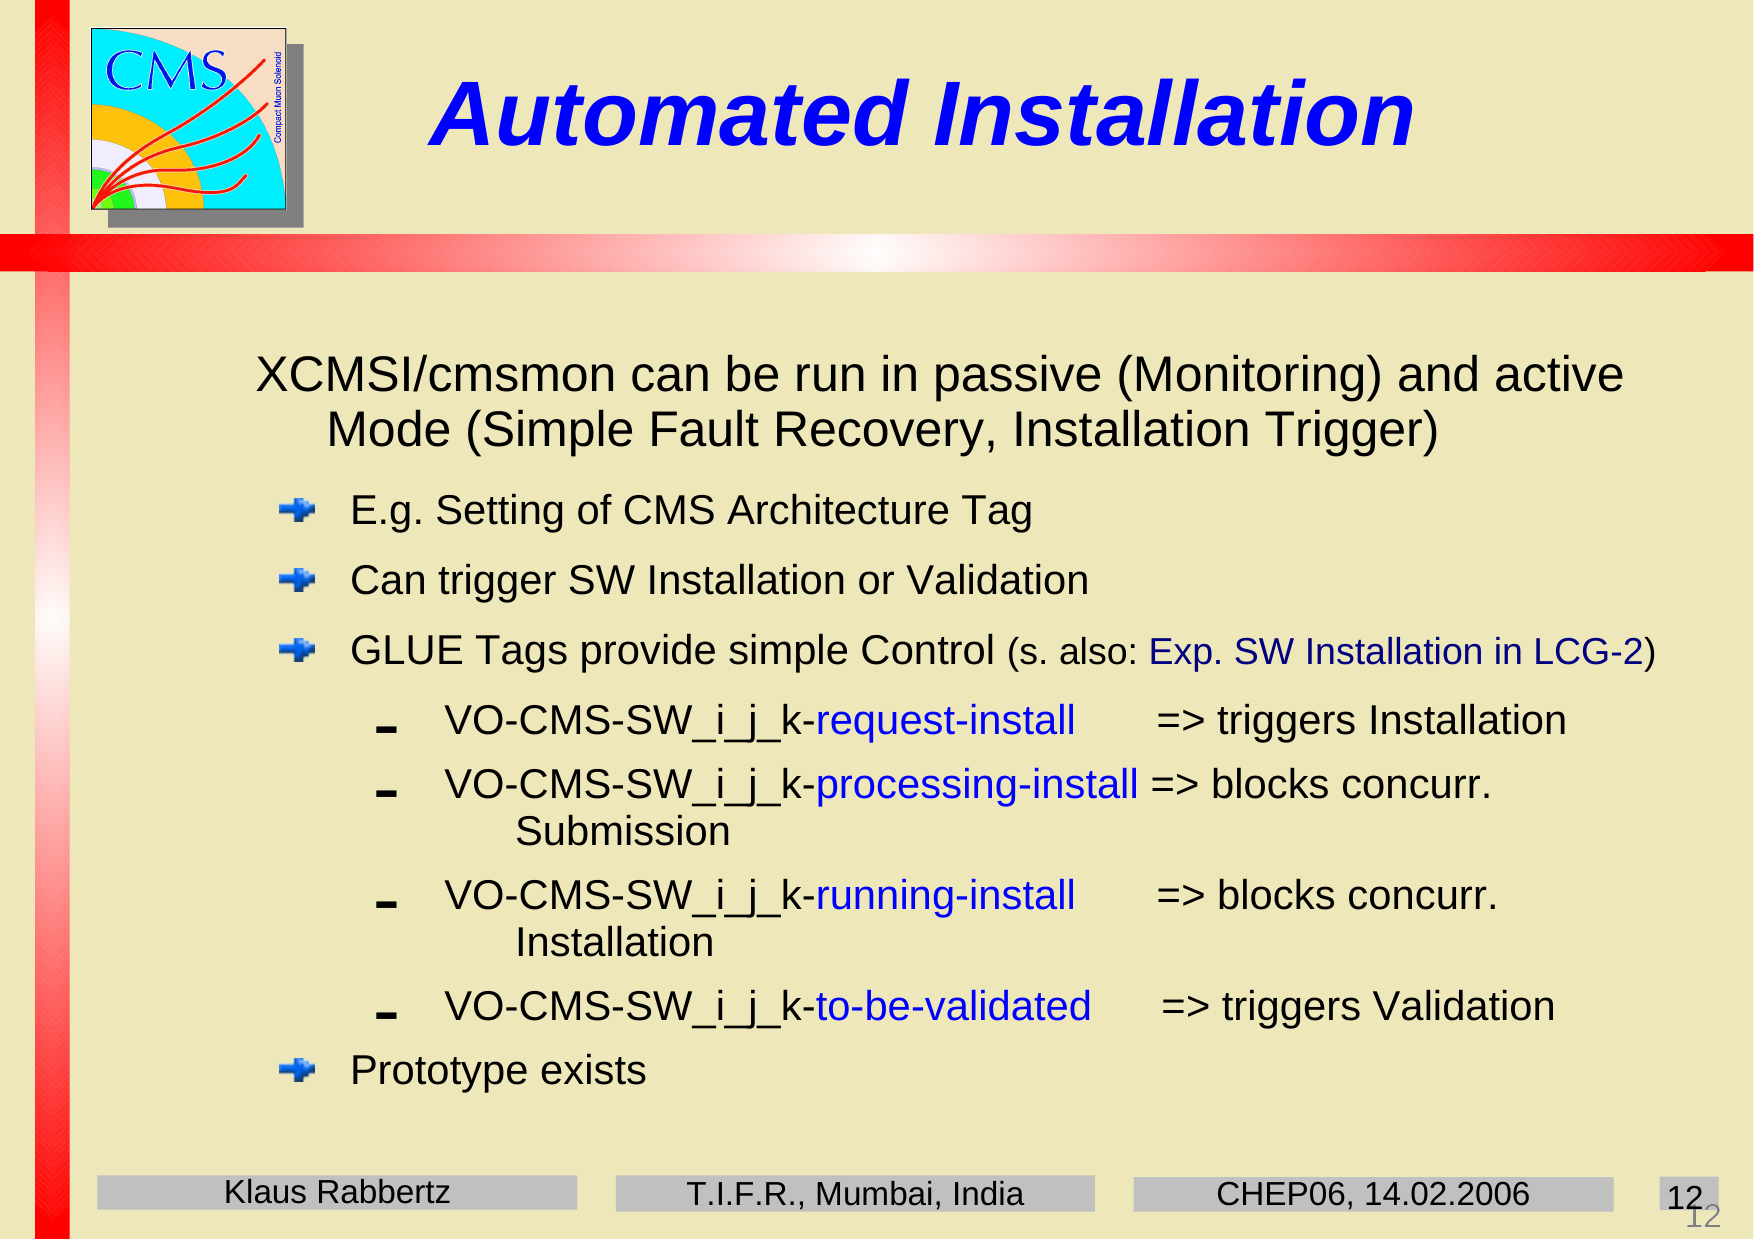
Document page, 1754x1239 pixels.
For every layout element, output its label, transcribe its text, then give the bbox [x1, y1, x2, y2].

picture [90, 27, 282, 210]
title Automated Installation [282, 10, 1566, 217]
list XCMSI/cmsmon can be run in passive (Monitoring) and active Mode (Simple Fault Recovery, Installation Trigger) E.g. Setting of CMS Architecture Tag Can trigger SW Installation or Validation GLUE Tags provide simple Control (s. also: Exp. SW Installation in LCG-2) VO-CMS-SW_i_j_k-request-install => triggers Installation VO-CMS-SW_i_j_k-processing-install => blocks concurr. Submission VO-CMS-SW_i_j_k-running-install => blocks concurr. Installation VO-CMS-SW_i_j_k-to-be-validated => triggers Validation Prototype exists [160, 345, 1659, 1102]
